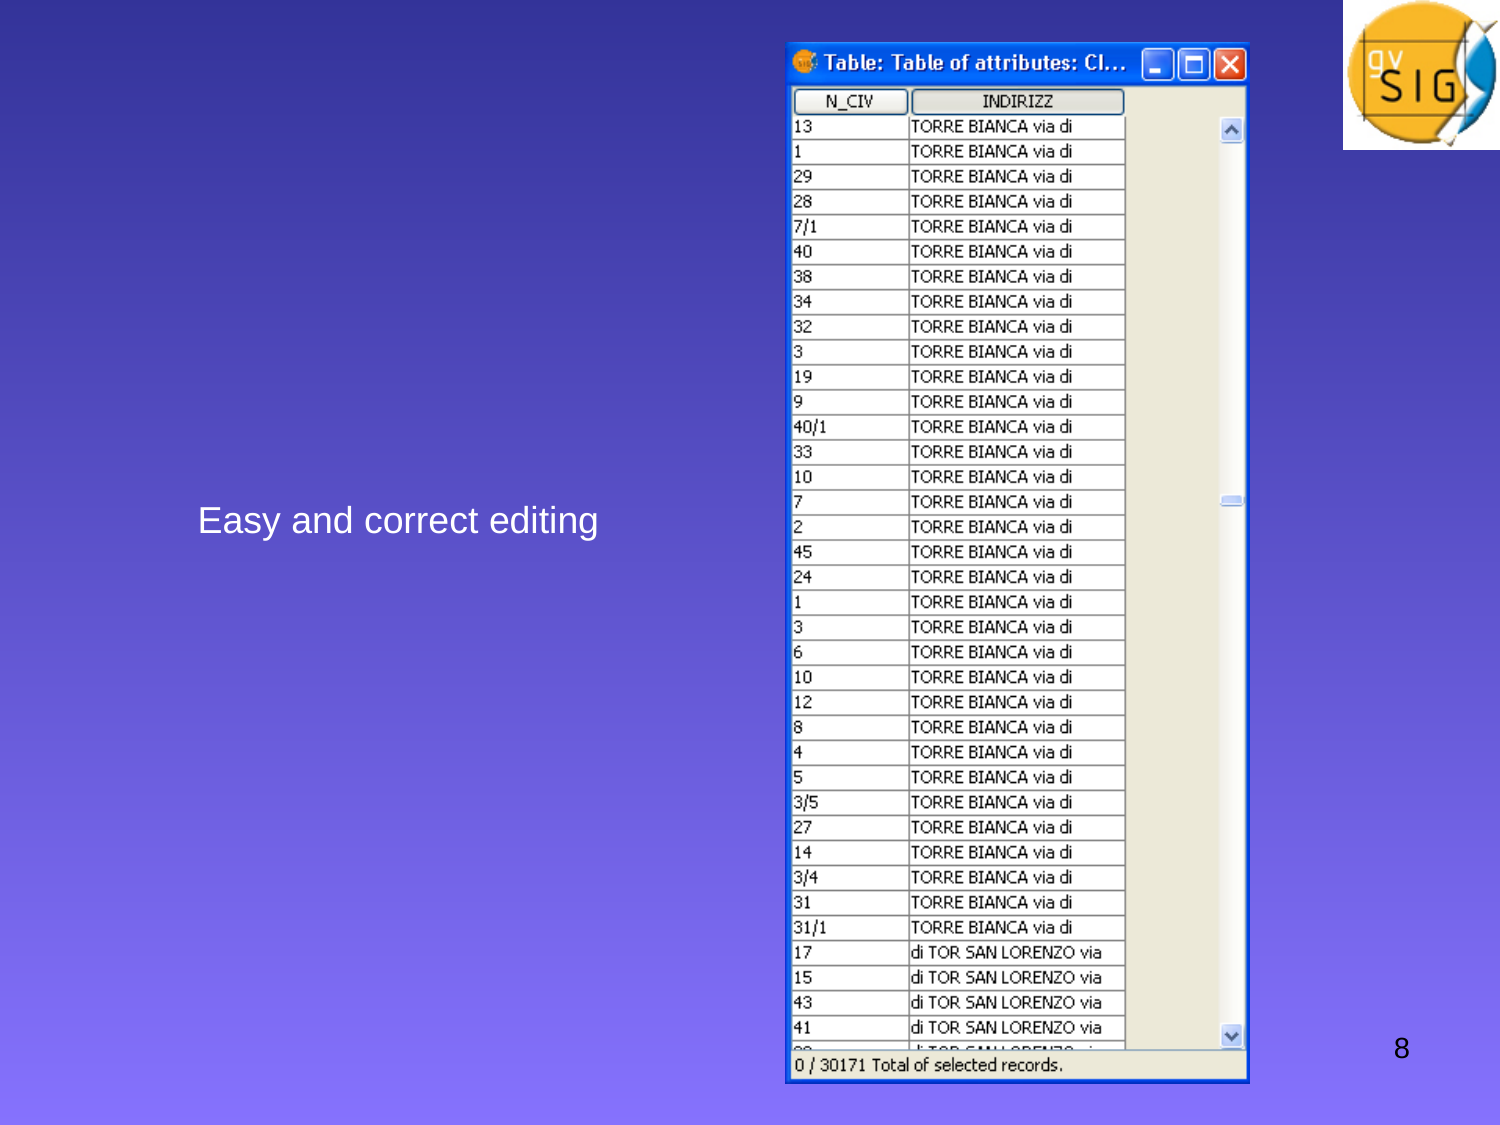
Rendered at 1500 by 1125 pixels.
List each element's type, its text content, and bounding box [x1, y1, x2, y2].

picture [1343, 0, 1500, 150]
picture [785, 42, 1250, 1084]
text_box Easy and correct editing [183, 491, 762, 550]
